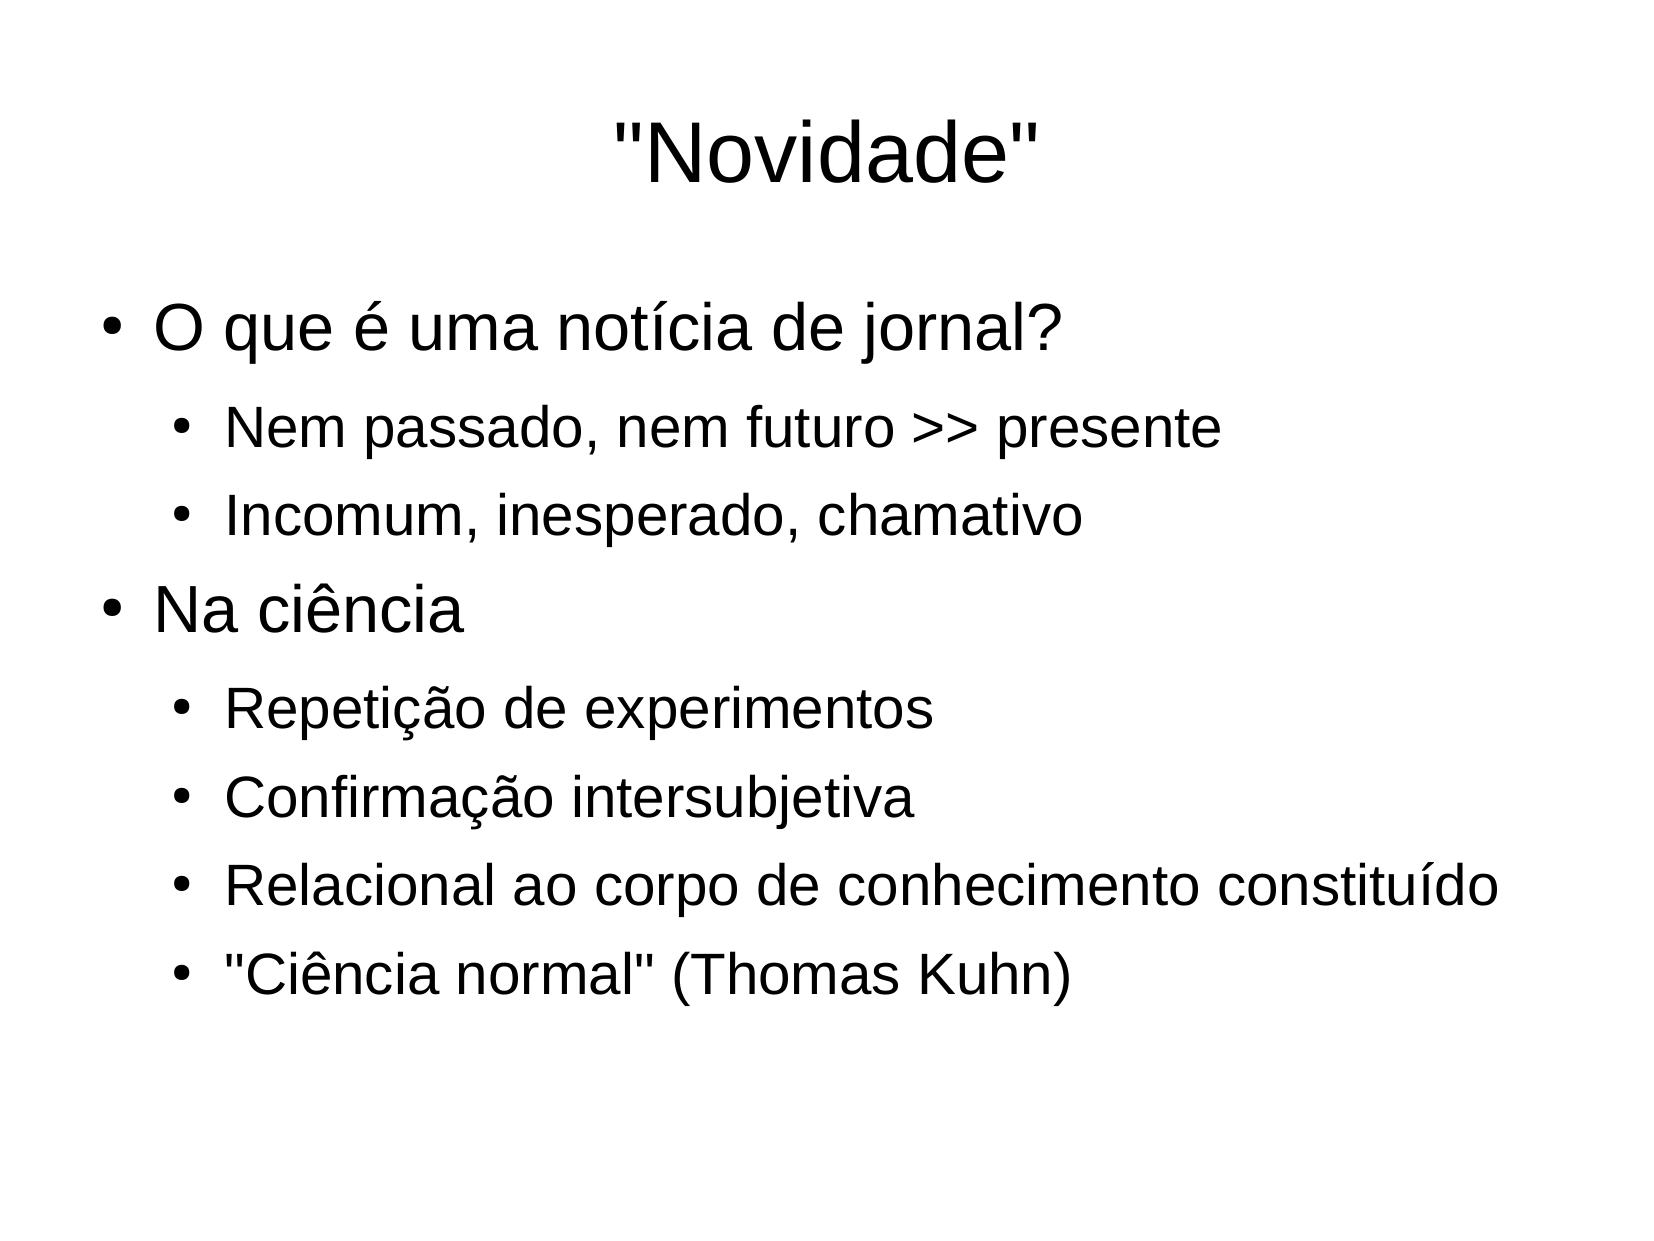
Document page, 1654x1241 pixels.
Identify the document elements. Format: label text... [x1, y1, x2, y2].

list O que é uma notícia de jornal? Nem passado, nem futuro >> presente Incomum, inesperado, chamativo Na ciência Repetição de experimentos Confirmação intersubjetiva Relacional ao corpo de conhecimento constituído "Ciência normal" (Thomas Kuhn) [82, 290, 1571, 1010]
title "Novidade" [82, 49, 1571, 257]
